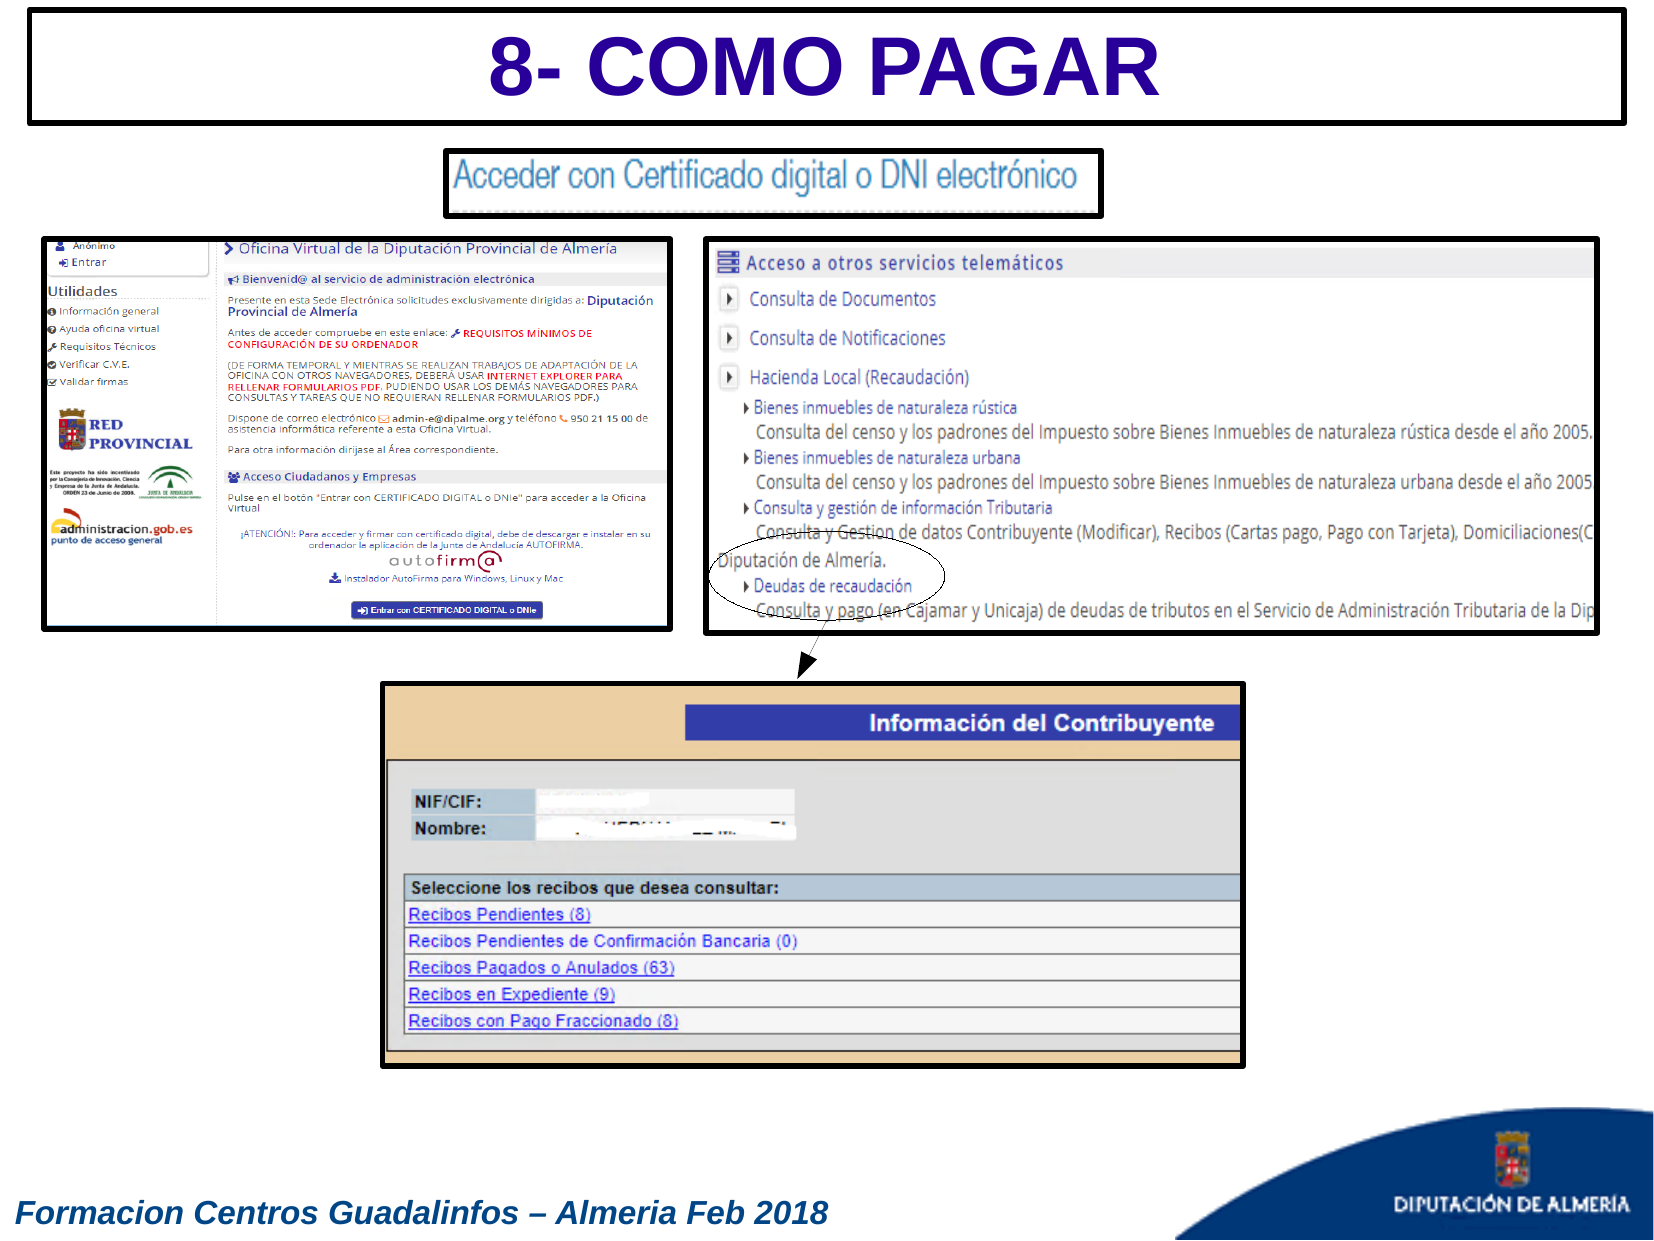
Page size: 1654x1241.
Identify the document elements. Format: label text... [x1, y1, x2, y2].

text_box 8- COMO PAGAR [29, 9, 1625, 124]
picture [708, 242, 1595, 630]
picture [448, 153, 1099, 213]
text_box Formacion Centros Guadalinfos – Almeria Feb 2018 [0, 1187, 845, 1240]
picture [47, 242, 668, 626]
picture [1175, 1107, 1654, 1241]
picture [385, 686, 1241, 1063]
